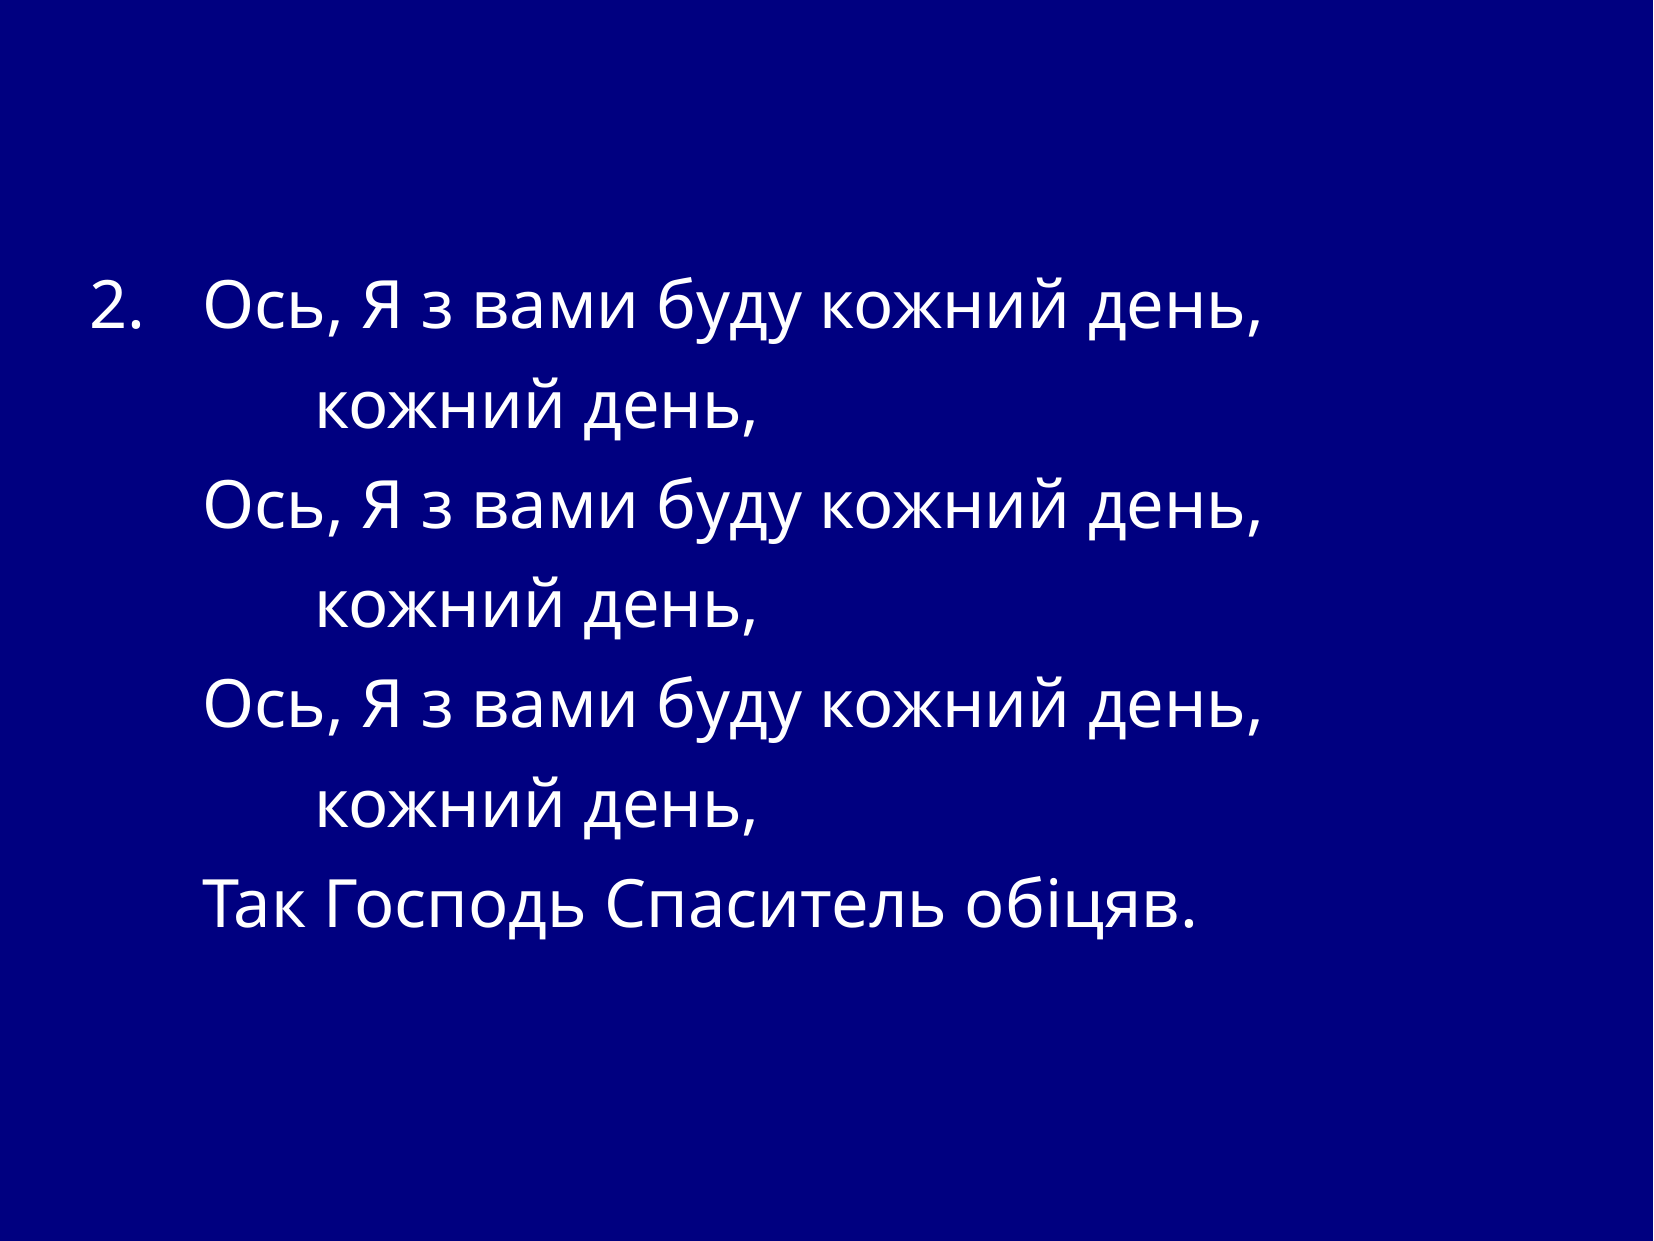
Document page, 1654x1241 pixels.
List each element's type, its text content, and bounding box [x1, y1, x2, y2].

text_box 2. Ось, Я з вами буду кожний день, кожний день, Ось, Я з вами буду кожний день, кожний день, Ось, Я з вами буду кожний день, кожний день, Так Господь Спаситель обіцяв. [75, 150, 1576, 1163]
